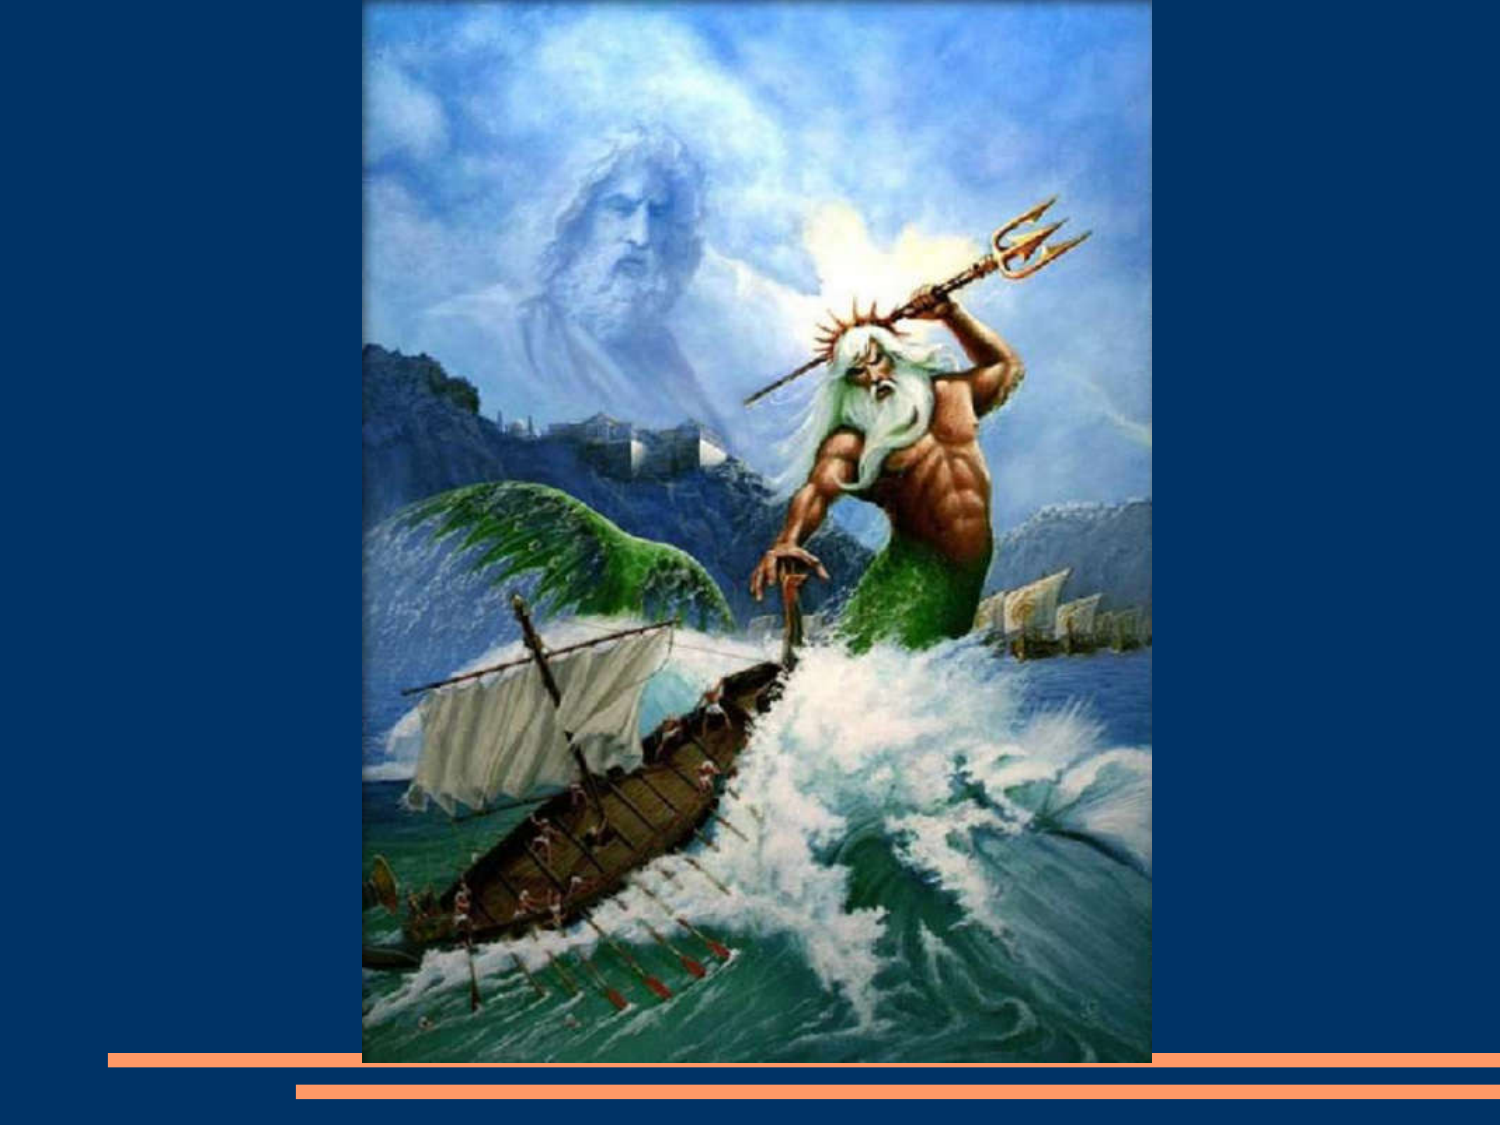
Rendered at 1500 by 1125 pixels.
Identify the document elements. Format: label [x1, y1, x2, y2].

picture [362, 0, 1152, 1063]
